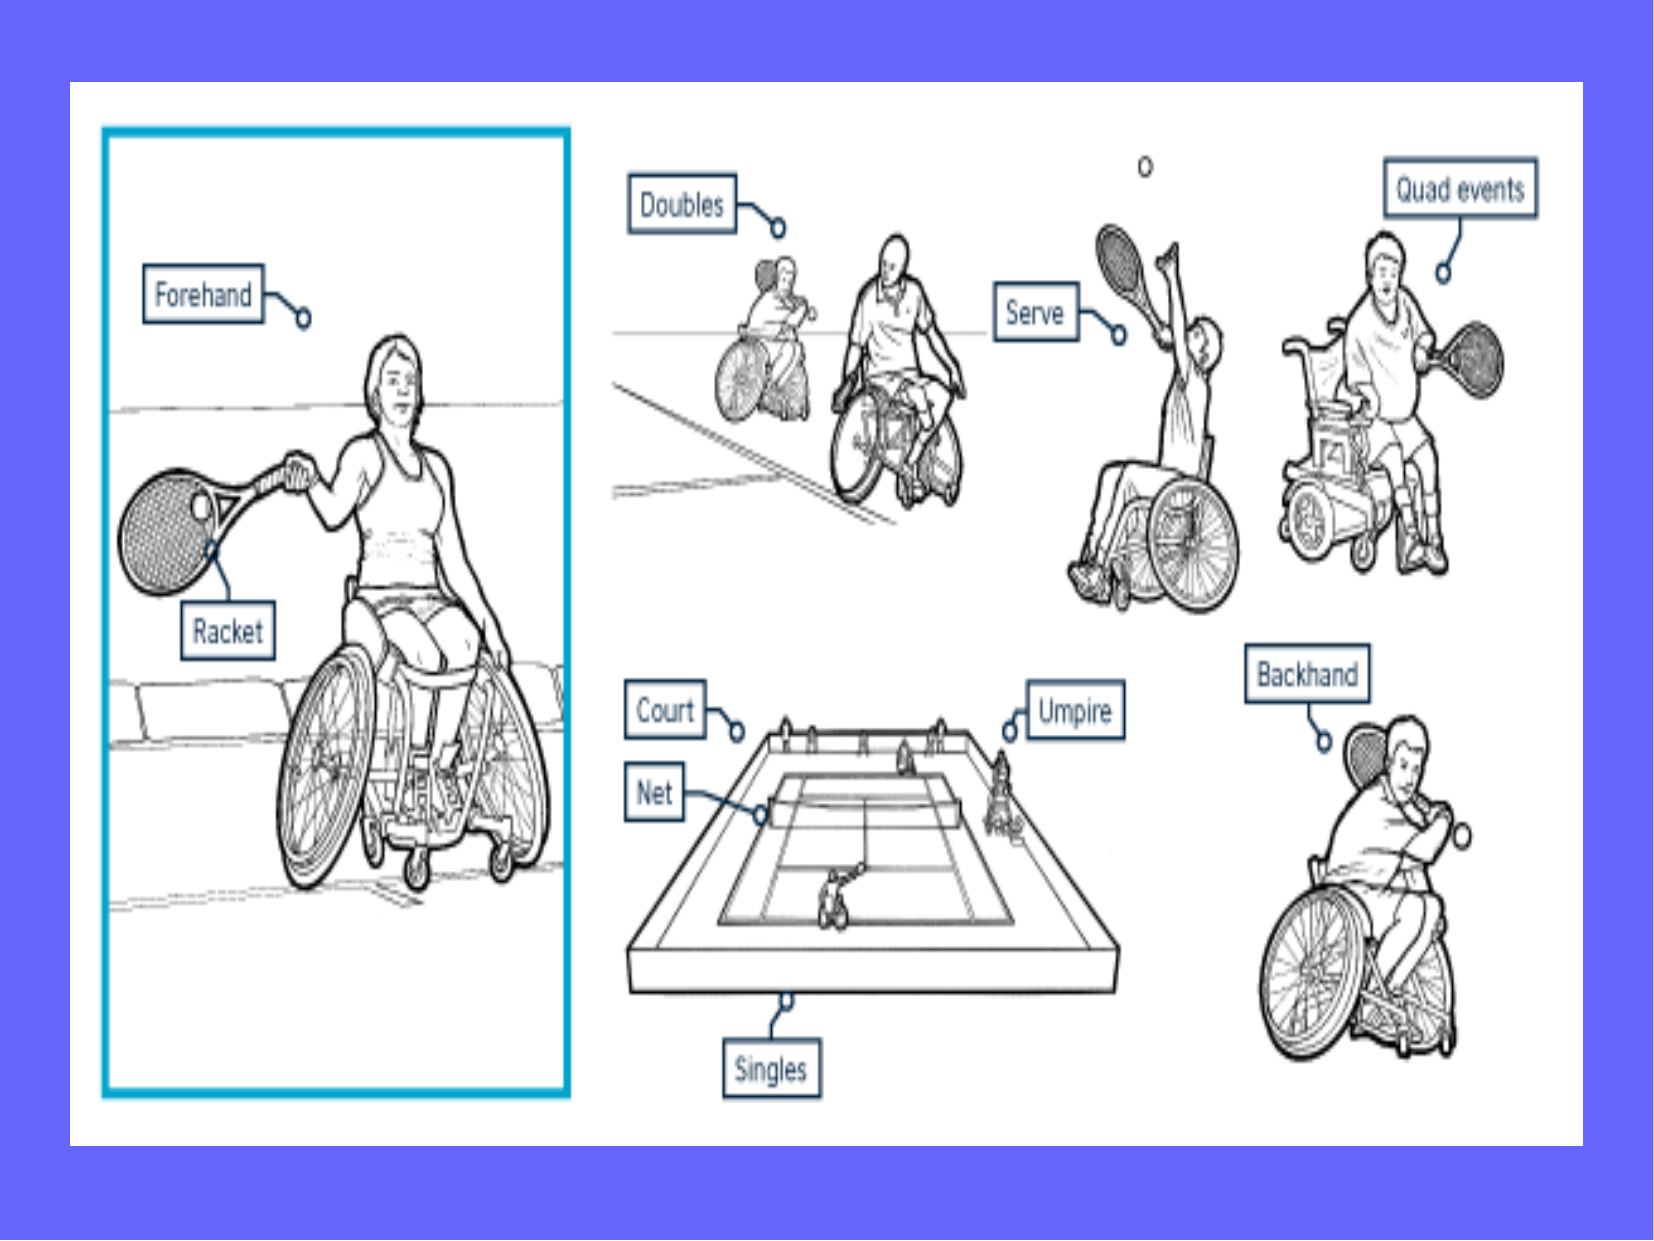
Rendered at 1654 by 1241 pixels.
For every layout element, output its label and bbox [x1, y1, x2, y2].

picture [70, 82, 1583, 1146]
